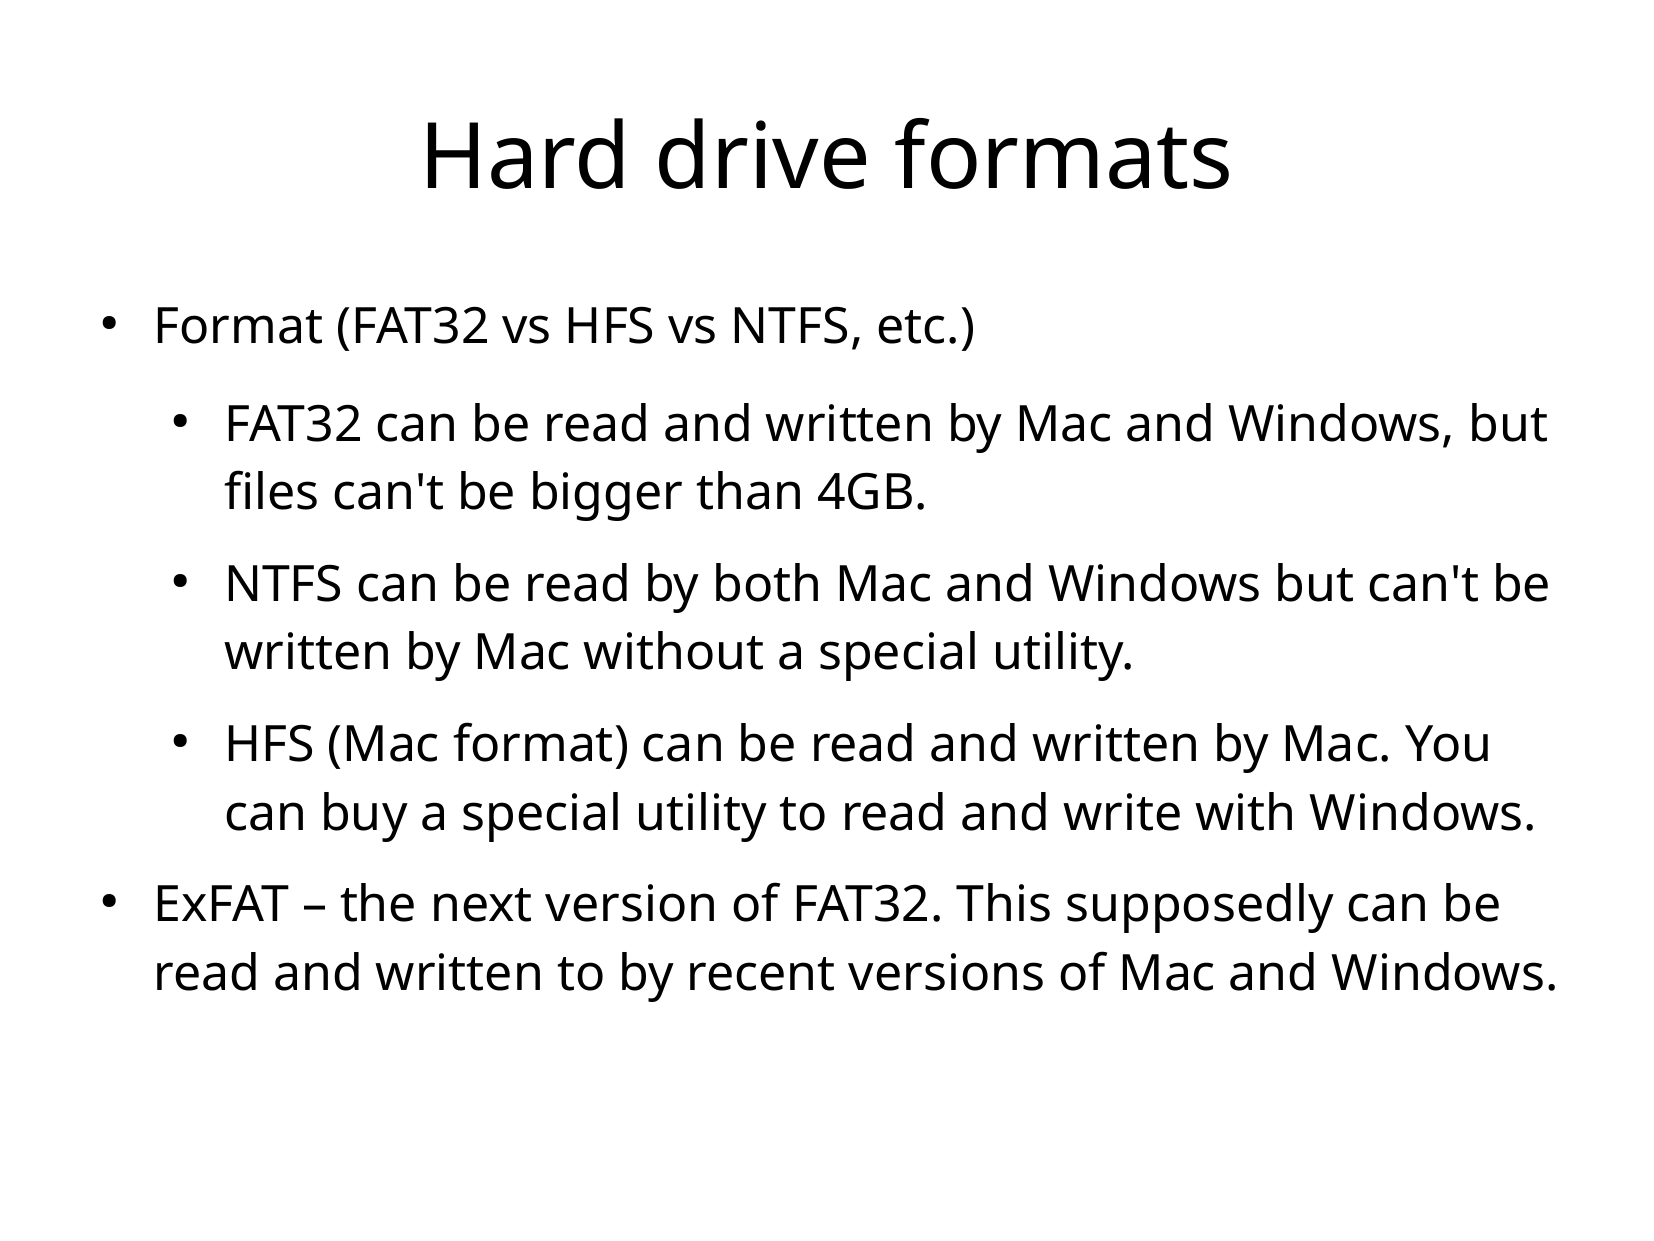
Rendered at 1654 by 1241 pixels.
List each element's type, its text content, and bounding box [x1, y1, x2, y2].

title Hard drive formats [82, 56, 1571, 250]
list Format (FAT32 vs HFS vs NTFS, etc.) FAT32 can be read and written by Mac and Windows, but files can't be bigger than 4GB. NTFS can be read by both Mac and Windows but can't be written by Mac without a special utility. HFS (Mac format) can be read and written by Mac. You can buy a special utility to read and write with Windows. ExFAT – the next version of FAT32. This supposedly can be read and written to by recent versions of Mac and Windows. [82, 290, 1571, 1094]
